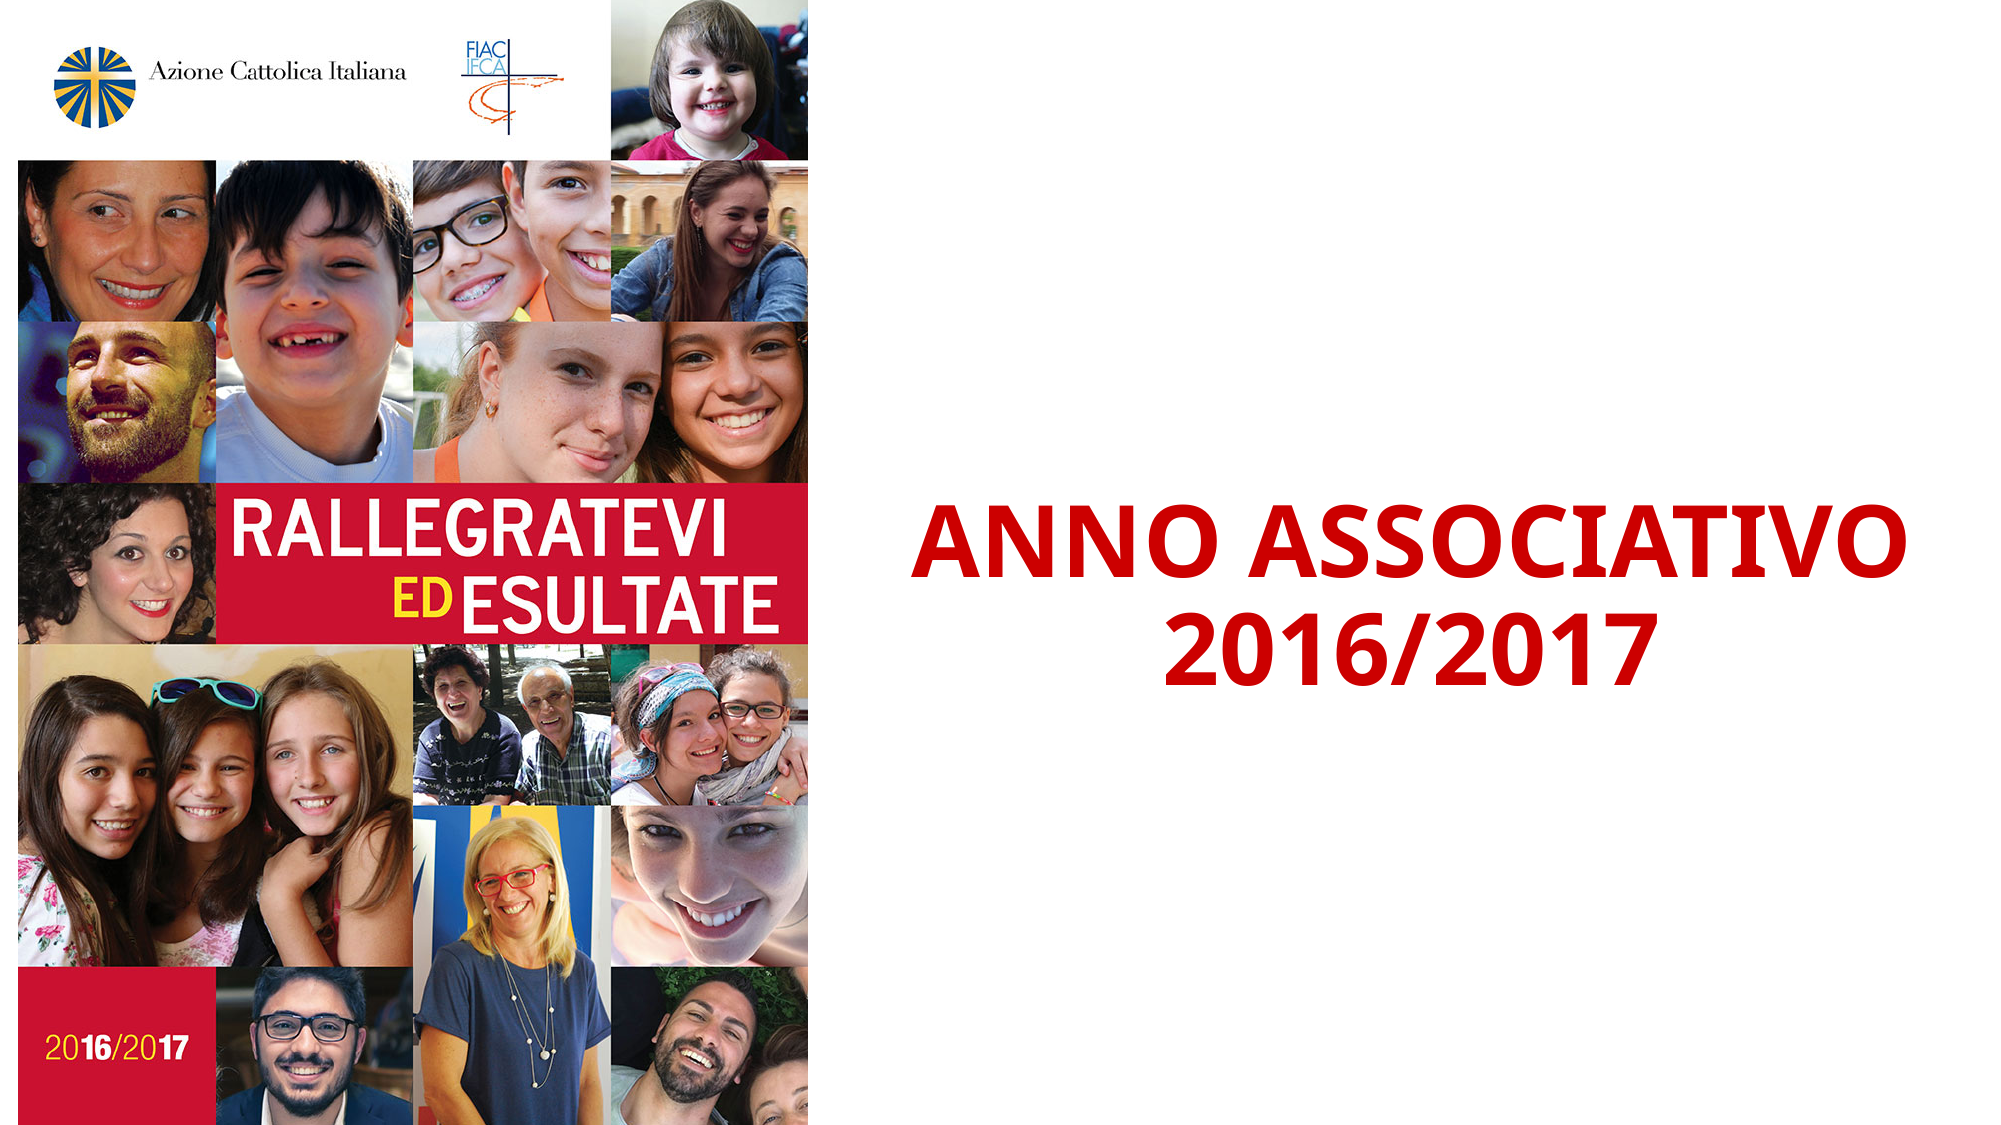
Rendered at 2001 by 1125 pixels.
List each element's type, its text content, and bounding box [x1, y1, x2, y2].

title ANNO ASSOCIATIVO 2016/2017 [869, 371, 1955, 805]
picture [18, 0, 808, 1125]
